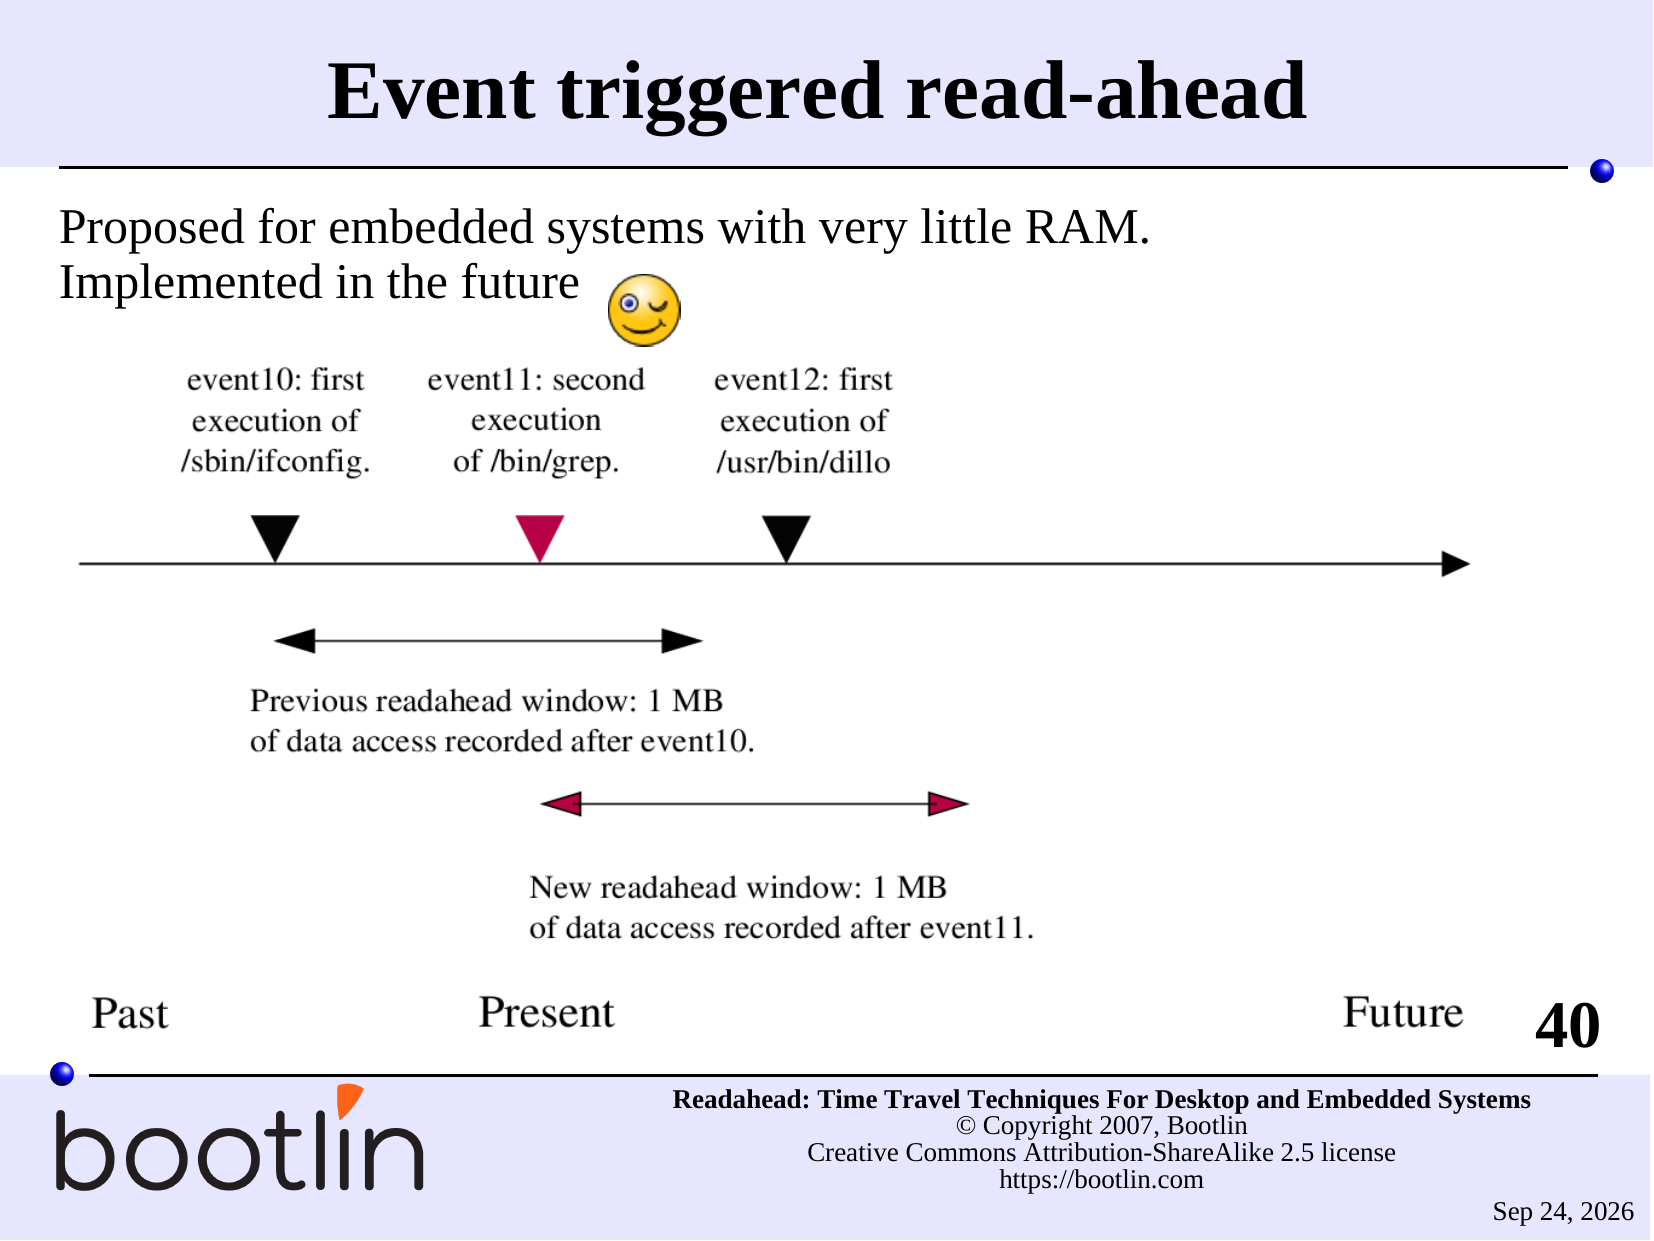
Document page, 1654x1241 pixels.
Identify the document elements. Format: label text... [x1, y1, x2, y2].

picture [17, 274, 1498, 1230]
title Event triggered read-ahead [33, 29, 1604, 153]
text_box Proposed for embedded systems with very little RAM. Implemented in the future [58, 199, 1153, 338]
